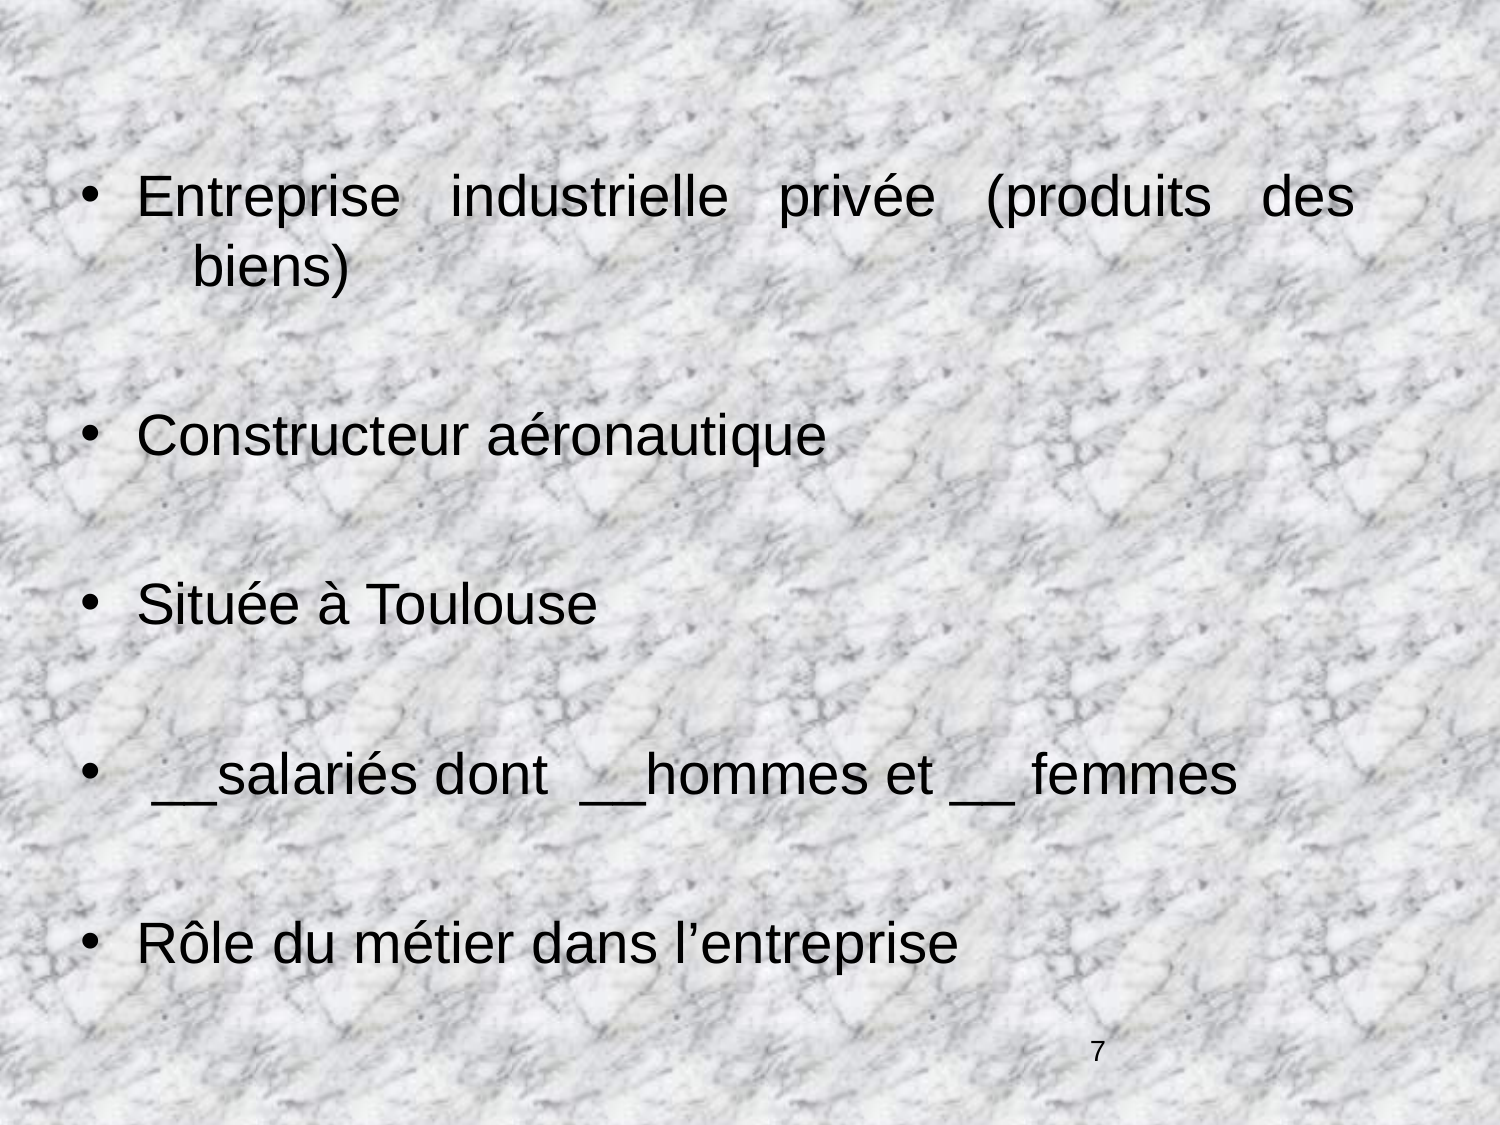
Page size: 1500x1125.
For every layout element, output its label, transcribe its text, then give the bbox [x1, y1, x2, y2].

text_box <numéro> [1074, 1024, 1426, 1103]
text_box Entreprise industrielle privée (produits des biens) Constructeur aéronautique Située à Toulouse __salariés dont __hommes et __ femmes Rôle du métier dans l’entreprise [64, 66, 1415, 882]
picture [0, 0, 1500, 1125]
